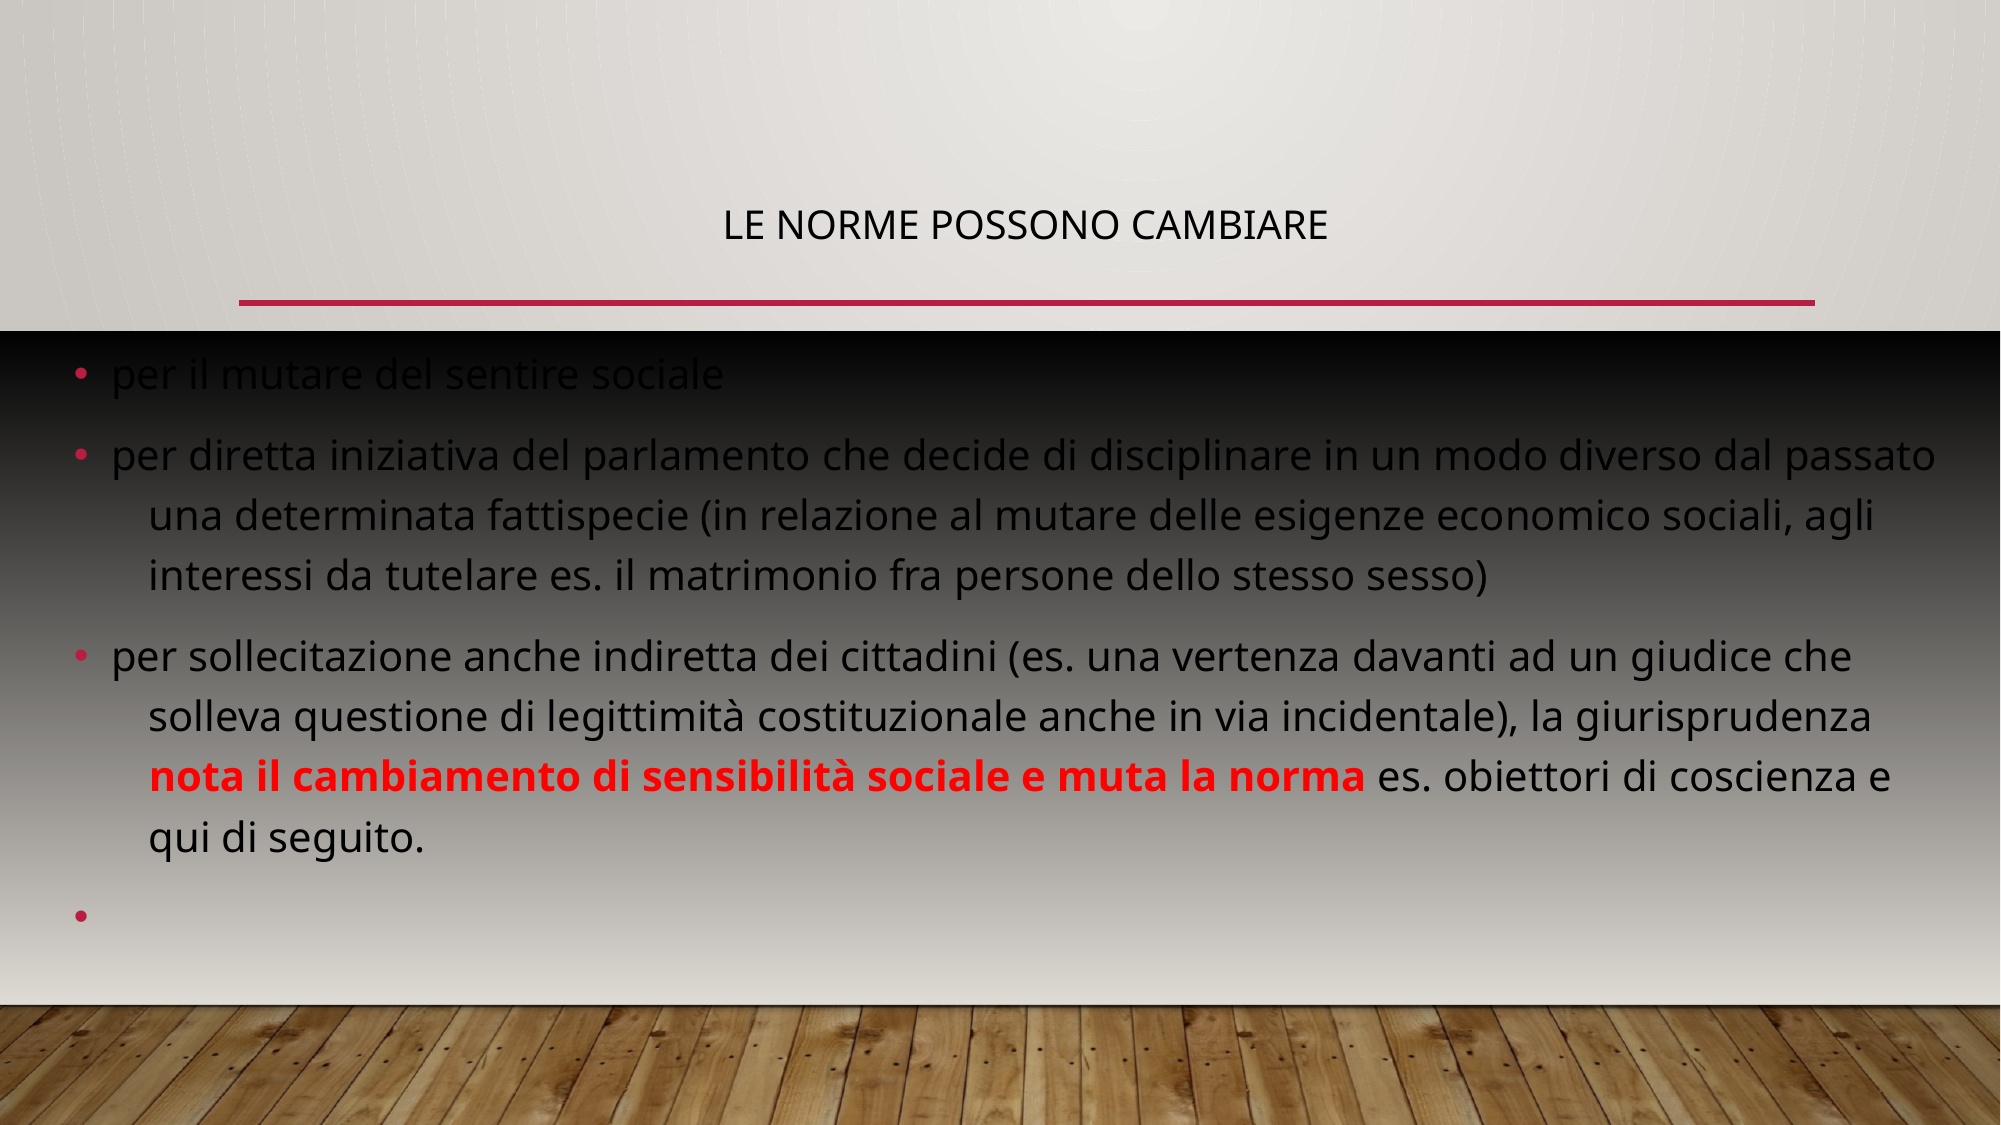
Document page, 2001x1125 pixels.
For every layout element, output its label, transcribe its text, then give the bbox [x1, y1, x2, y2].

title Le norme possono cambiare [238, 197, 1814, 305]
list per il mutare del sentire sociale per diretta iniziativa del parlamento che decide di disciplinare in un modo diverso dal passato una determinata fattispecie (in relazione al mutare delle esigenze economico sociali, agli interessi da tutelare es. il matrimonio fra persone dello stesso sesso) per sollecitazione anche indiretta dei cittadini (es. una vertenza davanti ad un giudice che solleva questione di legittimità costituzionale anche in via incidentale), la giurisprudenza nota il cambiamento di sensibilità sociale e muta la norma es. obiettori di coscienza e qui di seguito. [58, 330, 1954, 897]
